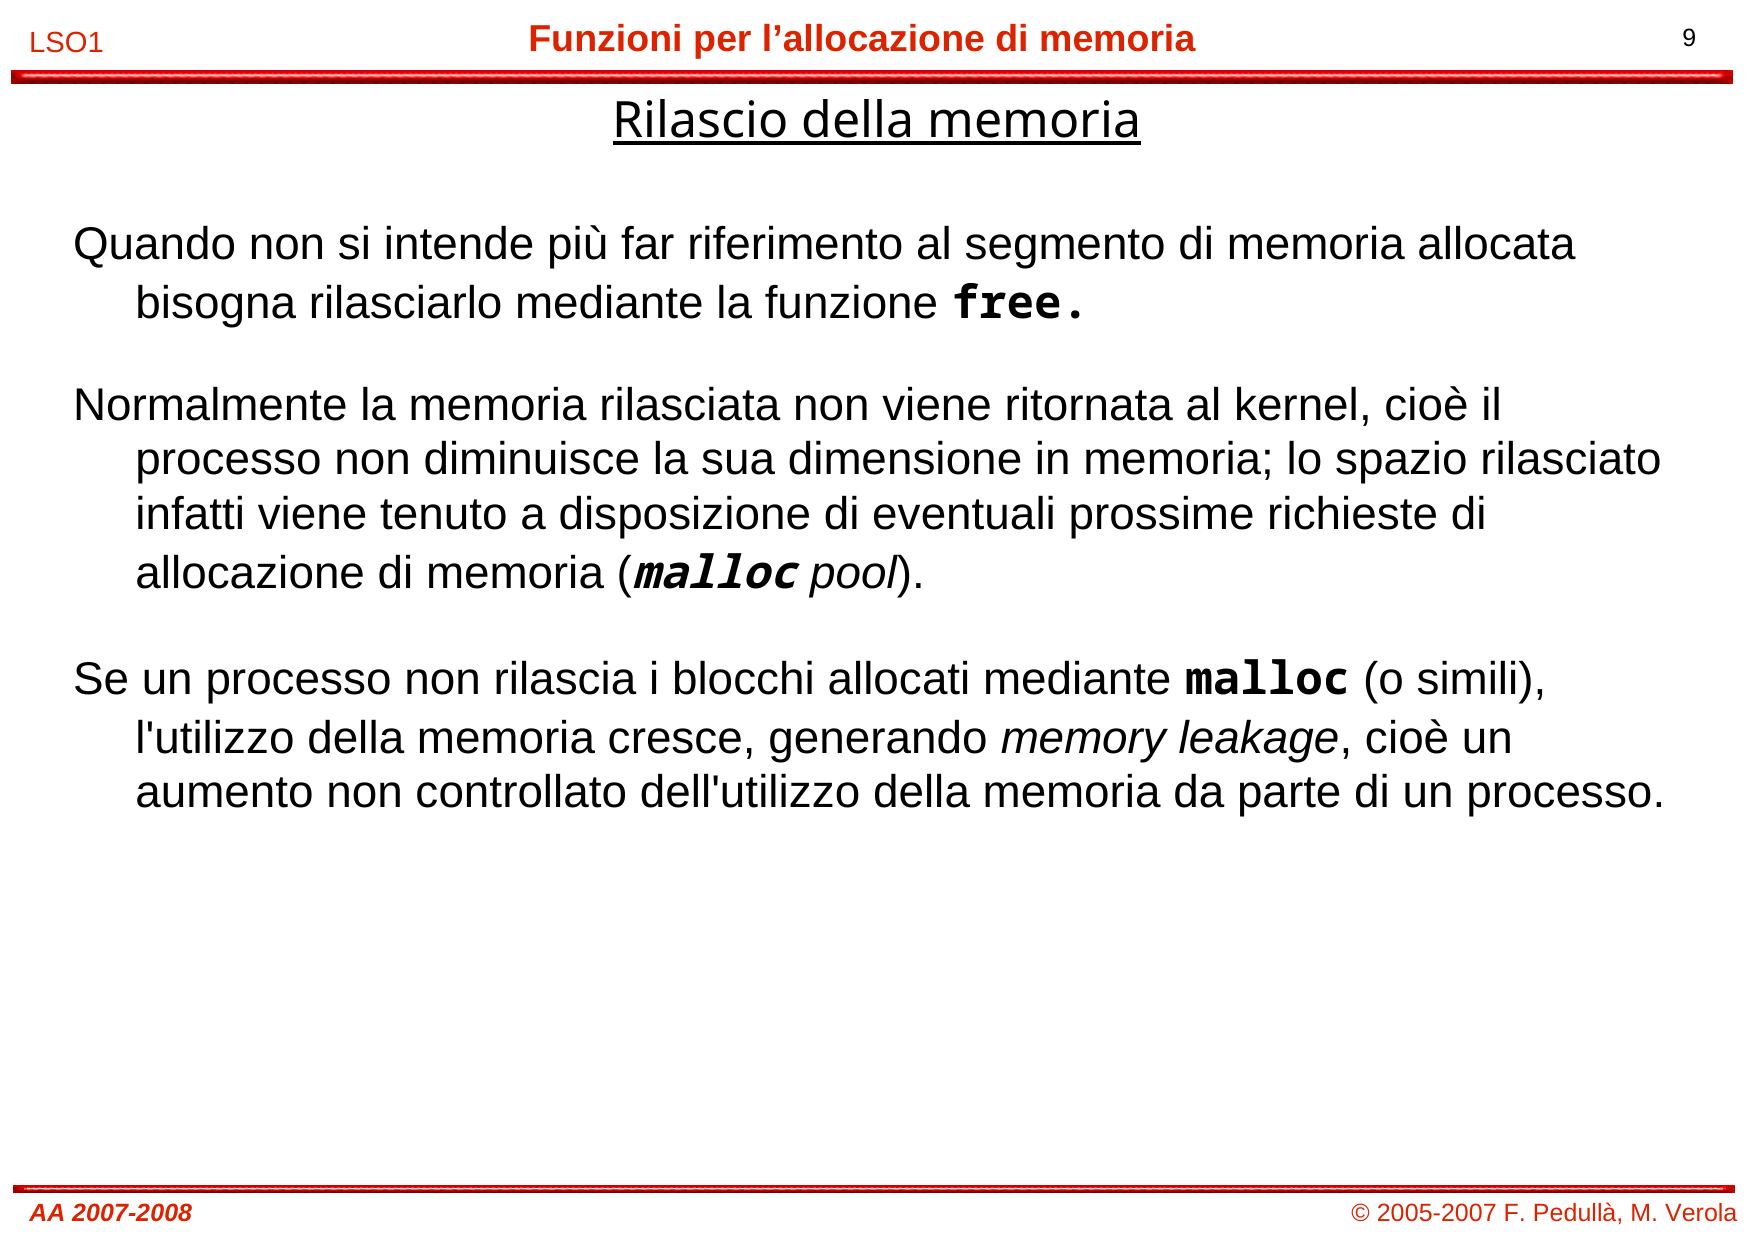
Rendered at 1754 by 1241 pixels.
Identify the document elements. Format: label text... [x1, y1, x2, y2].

picture [13, 1185, 1735, 1193]
picture [11, 70, 1733, 84]
list Quando non si intende più far riferimento al segmento di memoria allocata bisogna rilasciarlo mediante la funzione free. Normalmente la memoria rilasciata non viene ritornata al kernel, cioè il processo non diminuisce la sua dimensione in memoria; lo spazio rilasciato infatti viene tenuto a disposizione di eventuali prossime richieste di allocazione di memoria (malloc pool). Se un processo non rilascia i blocchi allocati mediante malloc (o simili), l'utilizzo della memoria cresce, generando memory leakage, cioè un aumento non controllato dell'utilizzo della memoria da parte di un processo. [58, 206, 1696, 1101]
title Rilascio della memoria [412, 72, 1342, 168]
